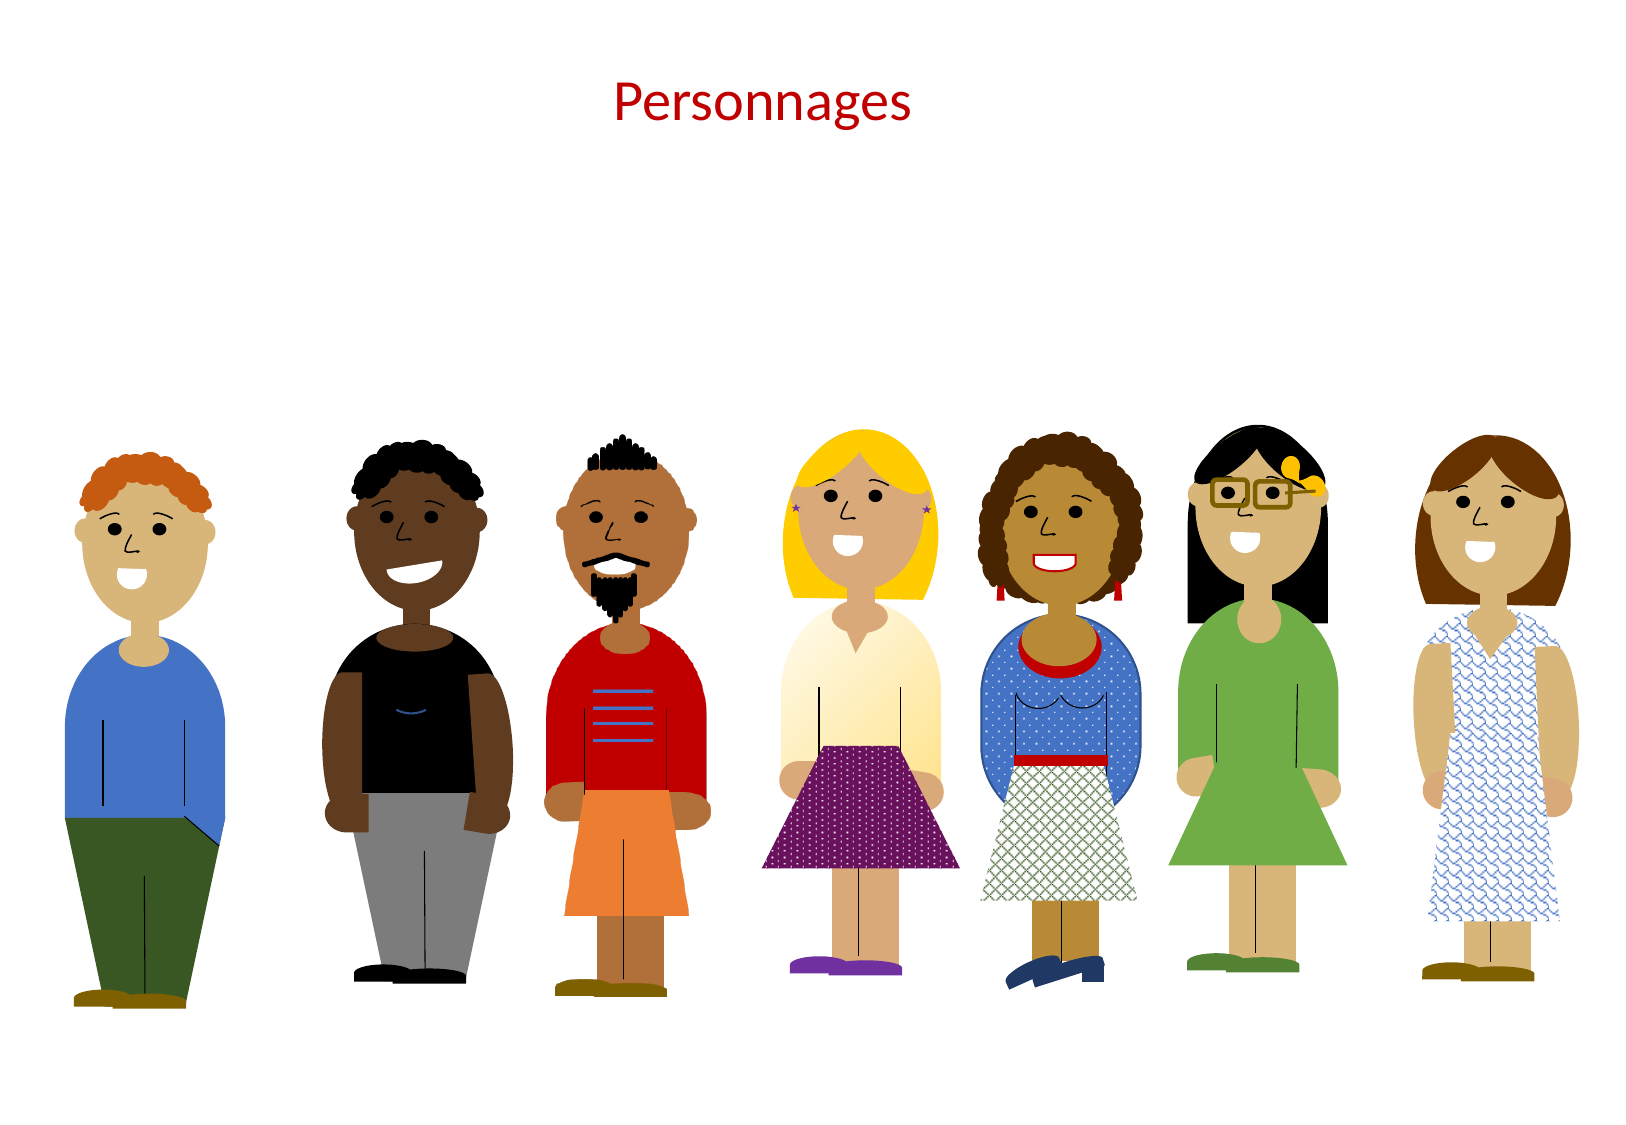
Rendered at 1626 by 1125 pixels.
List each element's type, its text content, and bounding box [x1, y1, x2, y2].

picture [543, 434, 711, 997]
text_box [977, 431, 1144, 990]
text_box Personnages [370, 54, 1156, 141]
text_box [1168, 424, 1348, 973]
text_box [322, 439, 514, 984]
text_box [761, 429, 961, 976]
text_box [1413, 434, 1580, 982]
text_box [64, 452, 226, 1009]
